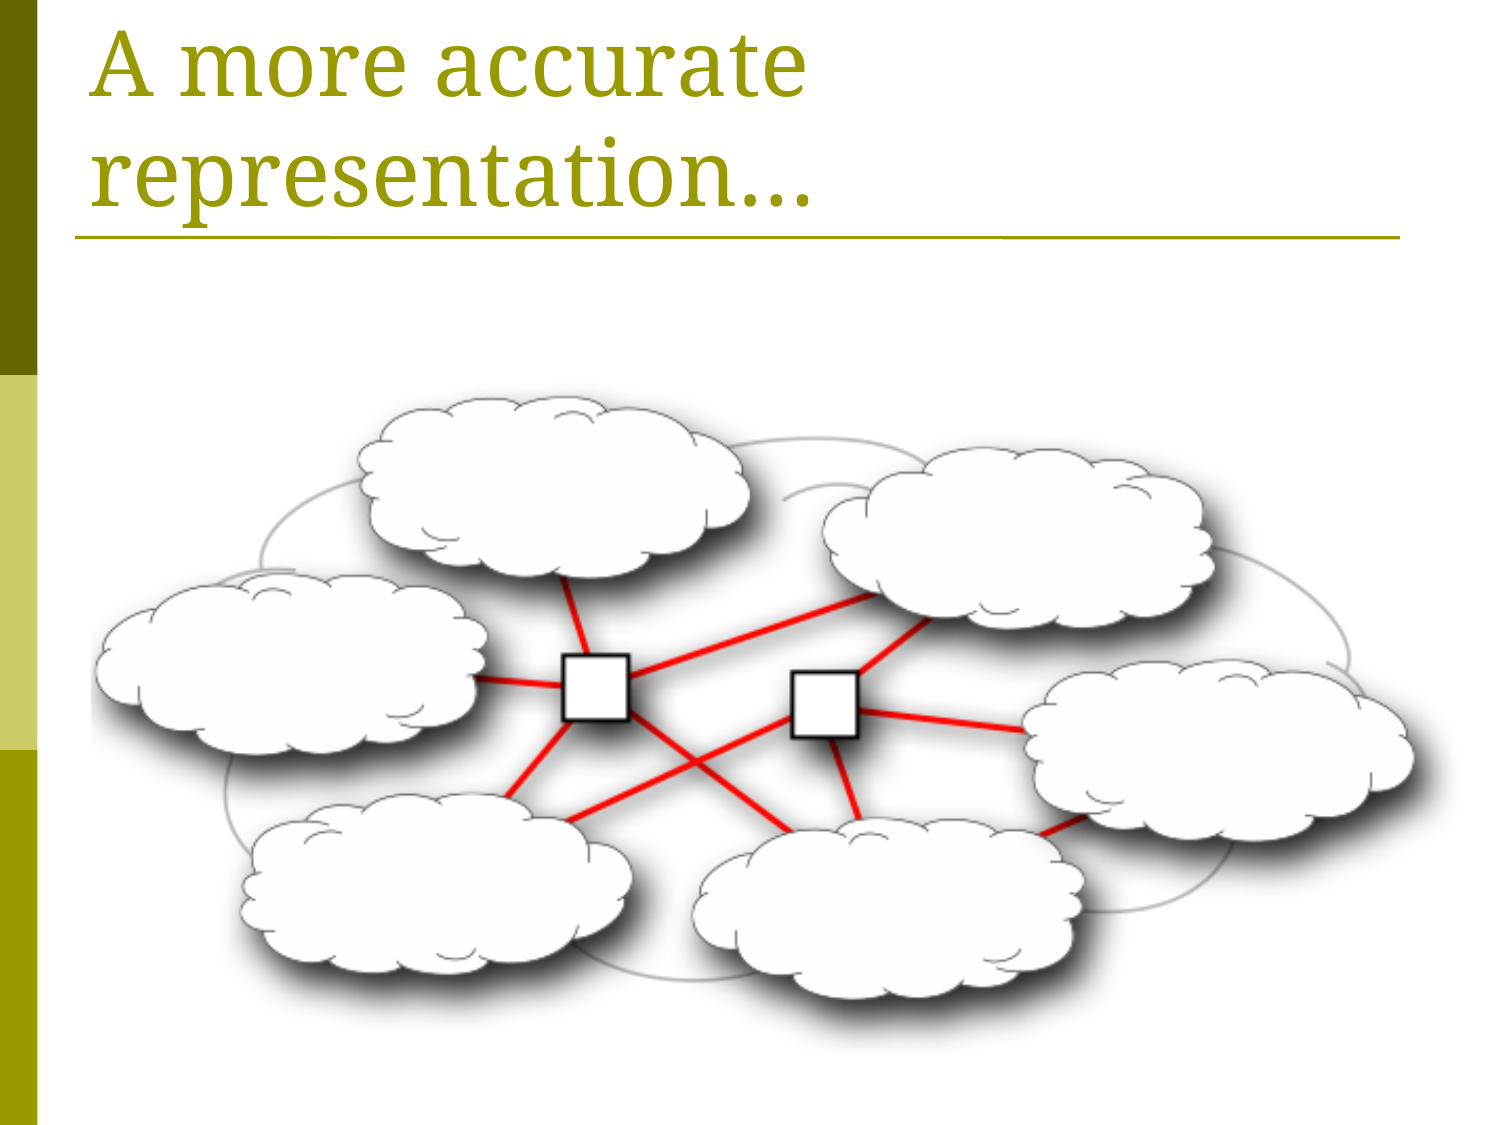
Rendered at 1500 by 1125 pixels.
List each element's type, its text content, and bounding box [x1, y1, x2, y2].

text_box [91, 344, 1500, 1120]
title A more accurate representation… [75, 0, 1425, 233]
